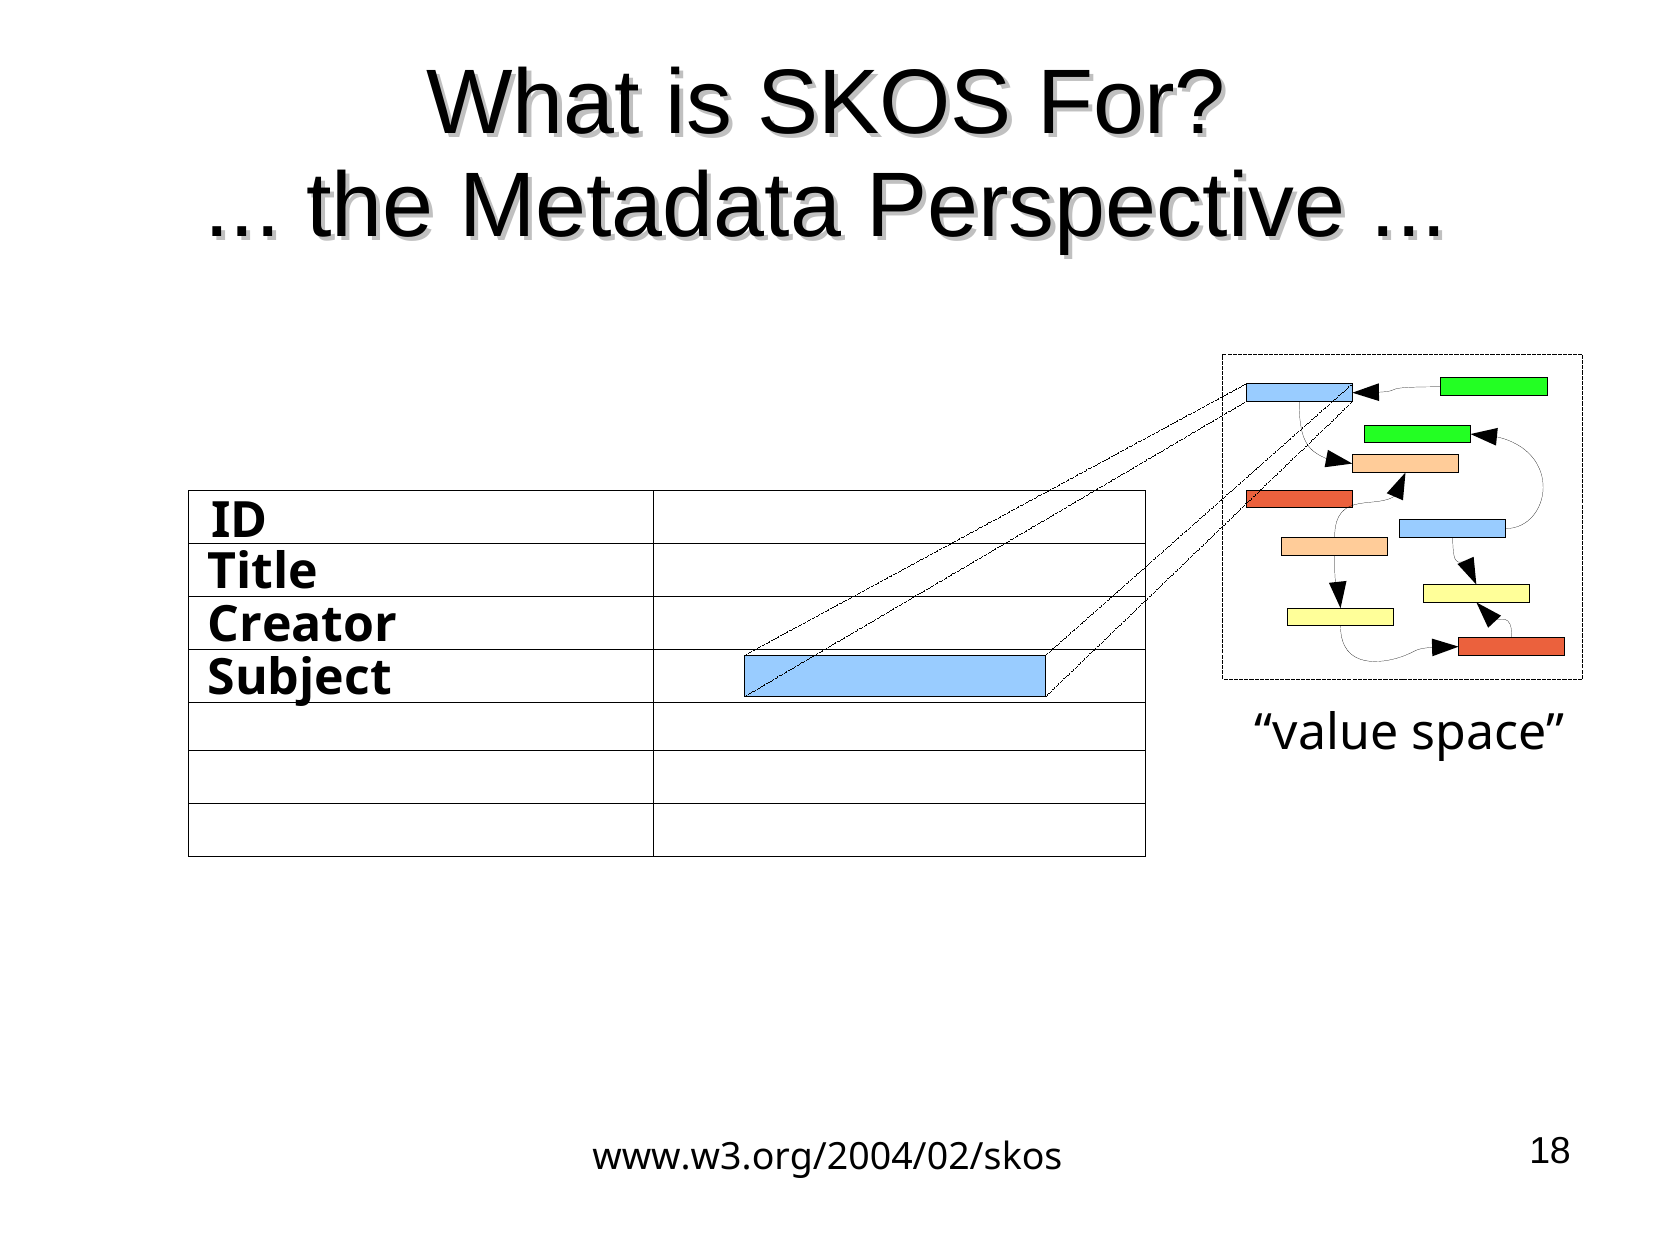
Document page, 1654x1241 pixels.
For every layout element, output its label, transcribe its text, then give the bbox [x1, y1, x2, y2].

text_box [1423, 584, 1530, 603]
text_box [1287, 608, 1394, 626]
text_box [1399, 519, 1506, 538]
text_box [1246, 490, 1353, 508]
title What is SKOS For? ... the Metadata Perspective ... [82, 49, 1571, 257]
text_box Title [192, 527, 337, 580]
text_box Creator [192, 580, 443, 665]
text_box [1281, 537, 1388, 556]
text_box [1364, 425, 1471, 443]
text_box [1246, 383, 1353, 402]
text_box [1352, 454, 1459, 473]
text_box “value space” [1240, 688, 1572, 774]
text_box [744, 655, 1046, 697]
text_box [1440, 377, 1548, 396]
text_box ID [196, 476, 290, 527]
text_box Subject [192, 633, 411, 719]
text_box [1458, 637, 1565, 656]
